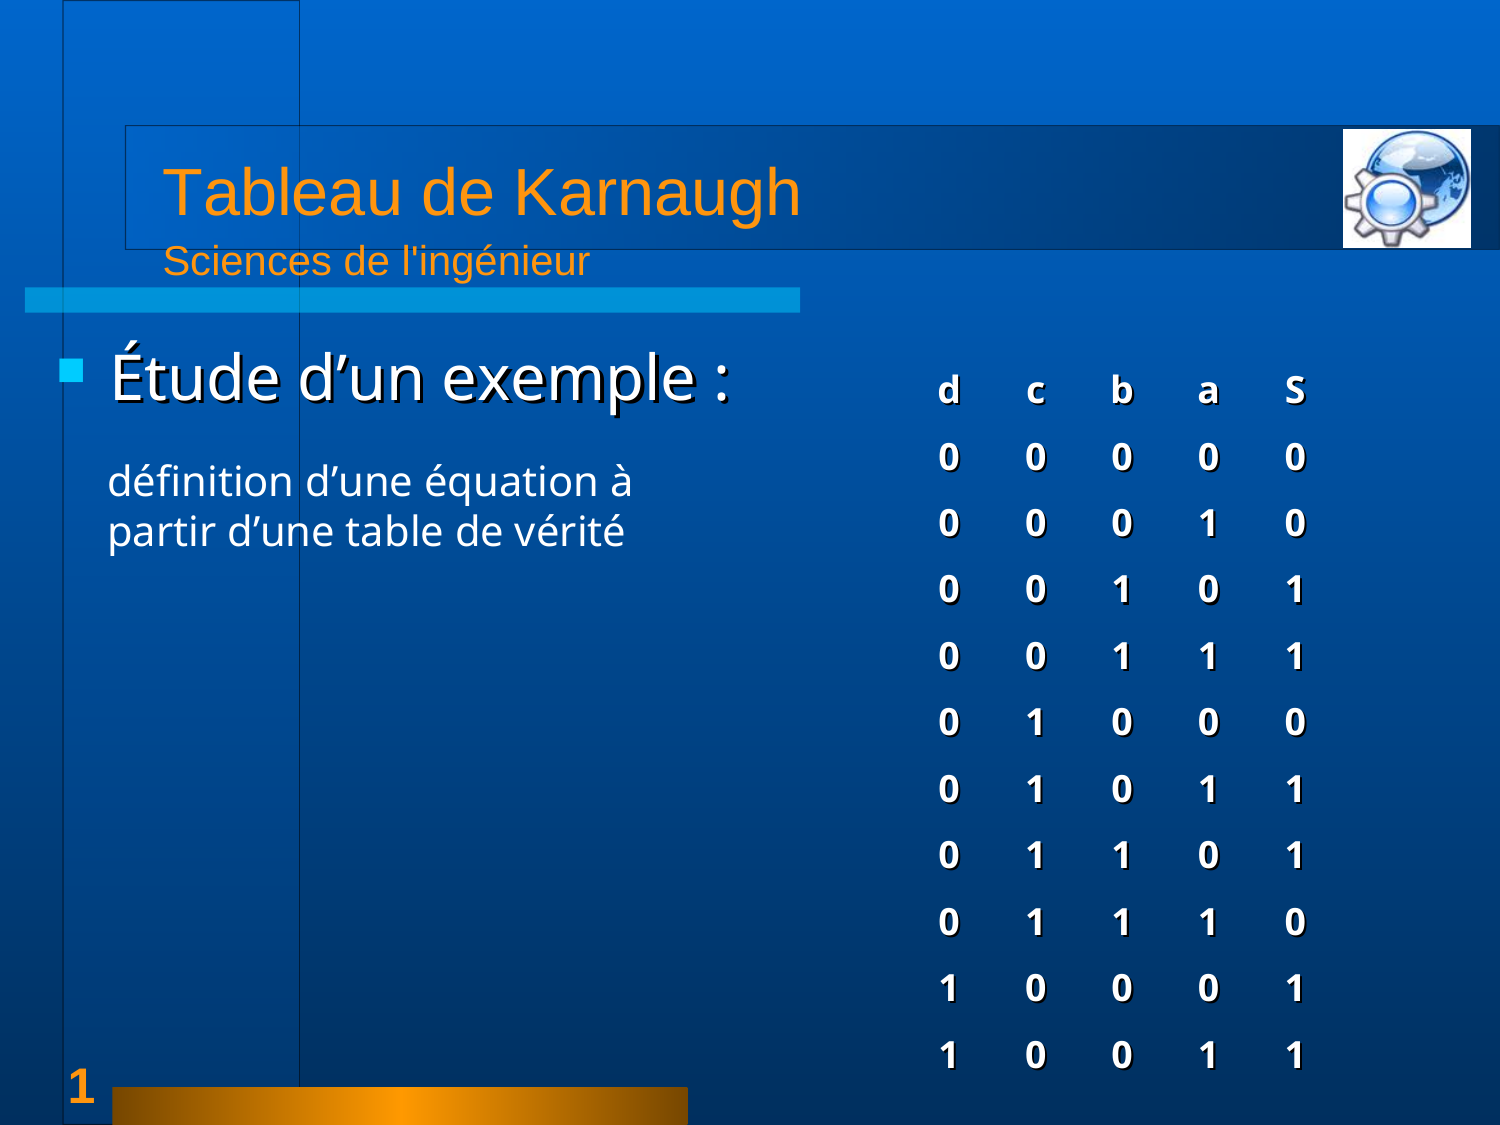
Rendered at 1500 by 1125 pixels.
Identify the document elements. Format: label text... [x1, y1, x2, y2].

table_cell 0 [906, 422, 992, 489]
table_cell 1 [1079, 821, 1165, 888]
text_box Étude d’un exemple : [41, 325, 817, 427]
table_cell 1 [906, 1020, 992, 1087]
table_cell 1 [1252, 1020, 1339, 1087]
table_cell 0 [992, 422, 1079, 489]
table_cell 0 [992, 489, 1079, 555]
table_cell 1 [1252, 555, 1339, 622]
table_cell 0 [1165, 555, 1252, 622]
table_cell 0 [1165, 821, 1252, 888]
table_cell 1 [1165, 1020, 1252, 1087]
table_cell 0 [1079, 755, 1165, 821]
table_cell 0 [1079, 489, 1165, 555]
table_cell 1 [1079, 622, 1165, 688]
table_header d [906, 356, 992, 422]
table_cell 0 [906, 555, 992, 622]
table_cell 1 [1165, 622, 1252, 688]
table_cell 1 [1079, 555, 1165, 622]
table_cell 0 [1079, 954, 1165, 1020]
table_cell 0 [906, 755, 992, 821]
table_cell 0 [992, 1020, 1079, 1087]
table_cell 1 [992, 688, 1079, 755]
table_header b [1079, 356, 1165, 422]
table_cell 0 [1079, 688, 1165, 755]
table_cell 1 [1165, 888, 1252, 954]
text_box définition d’une équation à partir d’une table de vérité [77, 447, 649, 563]
table_cell 0 [1165, 688, 1252, 755]
table_cell 1 [906, 954, 992, 1020]
table_cell 0 [1252, 489, 1339, 555]
table_cell 1 [992, 821, 1079, 888]
table_cell 1 [1252, 821, 1339, 888]
table_cell 0 [992, 622, 1079, 688]
table_cell 0 [992, 954, 1079, 1020]
table_cell 0 [992, 555, 1079, 622]
table_header c [992, 356, 1079, 422]
table_cell 0 [1079, 422, 1165, 489]
table_cell 0 [906, 888, 992, 954]
table_cell 0 [1165, 422, 1252, 489]
table_cell 1 [1165, 755, 1252, 821]
table_cell 1 [1252, 622, 1339, 688]
table_cell 1 [992, 888, 1079, 954]
table_cell 0 [906, 489, 992, 555]
table_cell 1 [1252, 755, 1339, 821]
table_cell 0 [1252, 888, 1339, 954]
table_cell 1 [992, 755, 1079, 821]
table_cell 0 [906, 688, 992, 755]
table_cell 0 [1165, 954, 1252, 1020]
table_cell 1 [1079, 888, 1165, 954]
table_cell 0 [906, 821, 992, 888]
table_cell 0 [906, 622, 992, 688]
table_header S [1252, 356, 1339, 422]
table_cell 0 [1252, 688, 1339, 755]
table_header a [1165, 356, 1252, 422]
table_cell 0 [1079, 1020, 1165, 1087]
table_cell 1 [1165, 489, 1252, 555]
picture [1343, 129, 1471, 248]
table_cell 1 [1252, 954, 1339, 1020]
table_cell 0 [1252, 422, 1339, 489]
